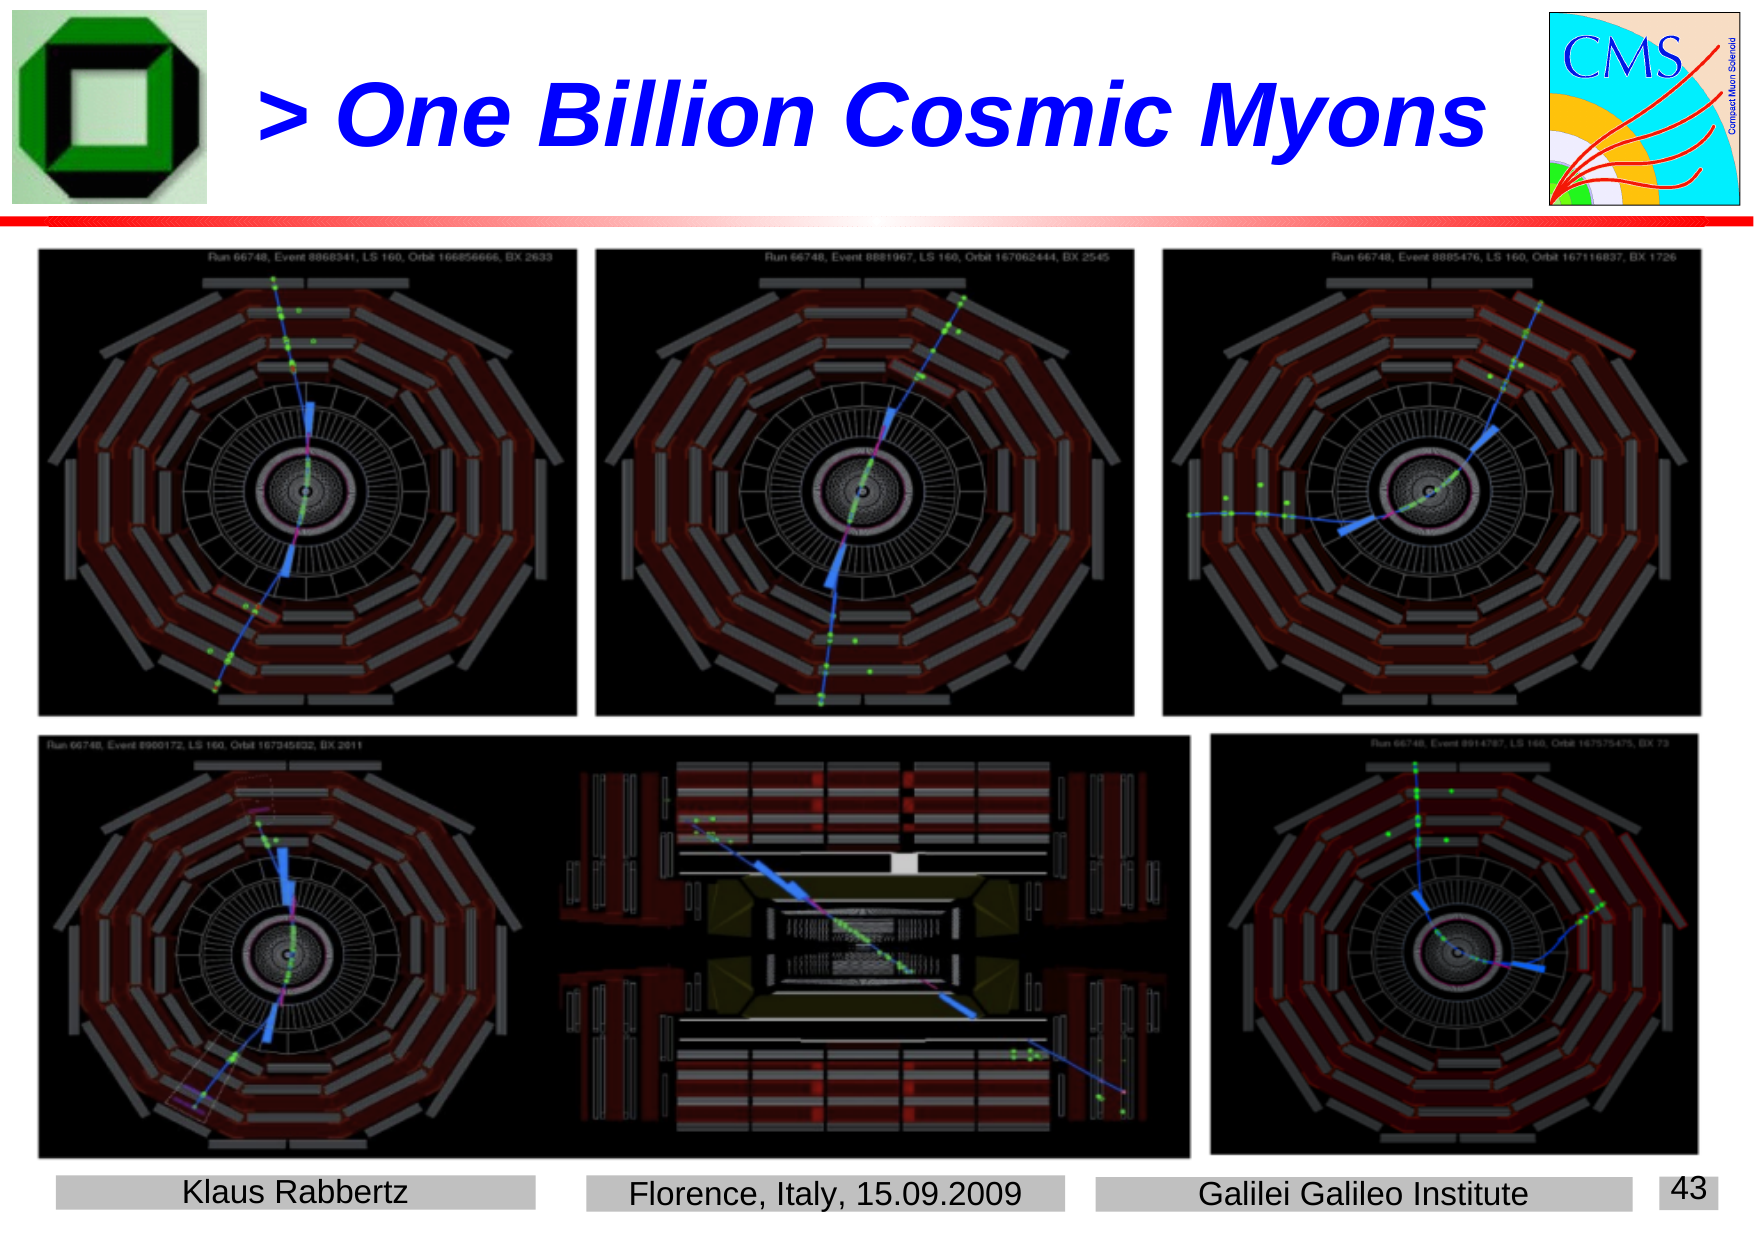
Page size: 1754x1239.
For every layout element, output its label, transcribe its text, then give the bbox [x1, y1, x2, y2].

picture [1548, 11, 1741, 206]
picture [34, 245, 1705, 1162]
title > One Billion Cosmic Myons [221, 16, 1525, 214]
picture [12, 10, 207, 204]
